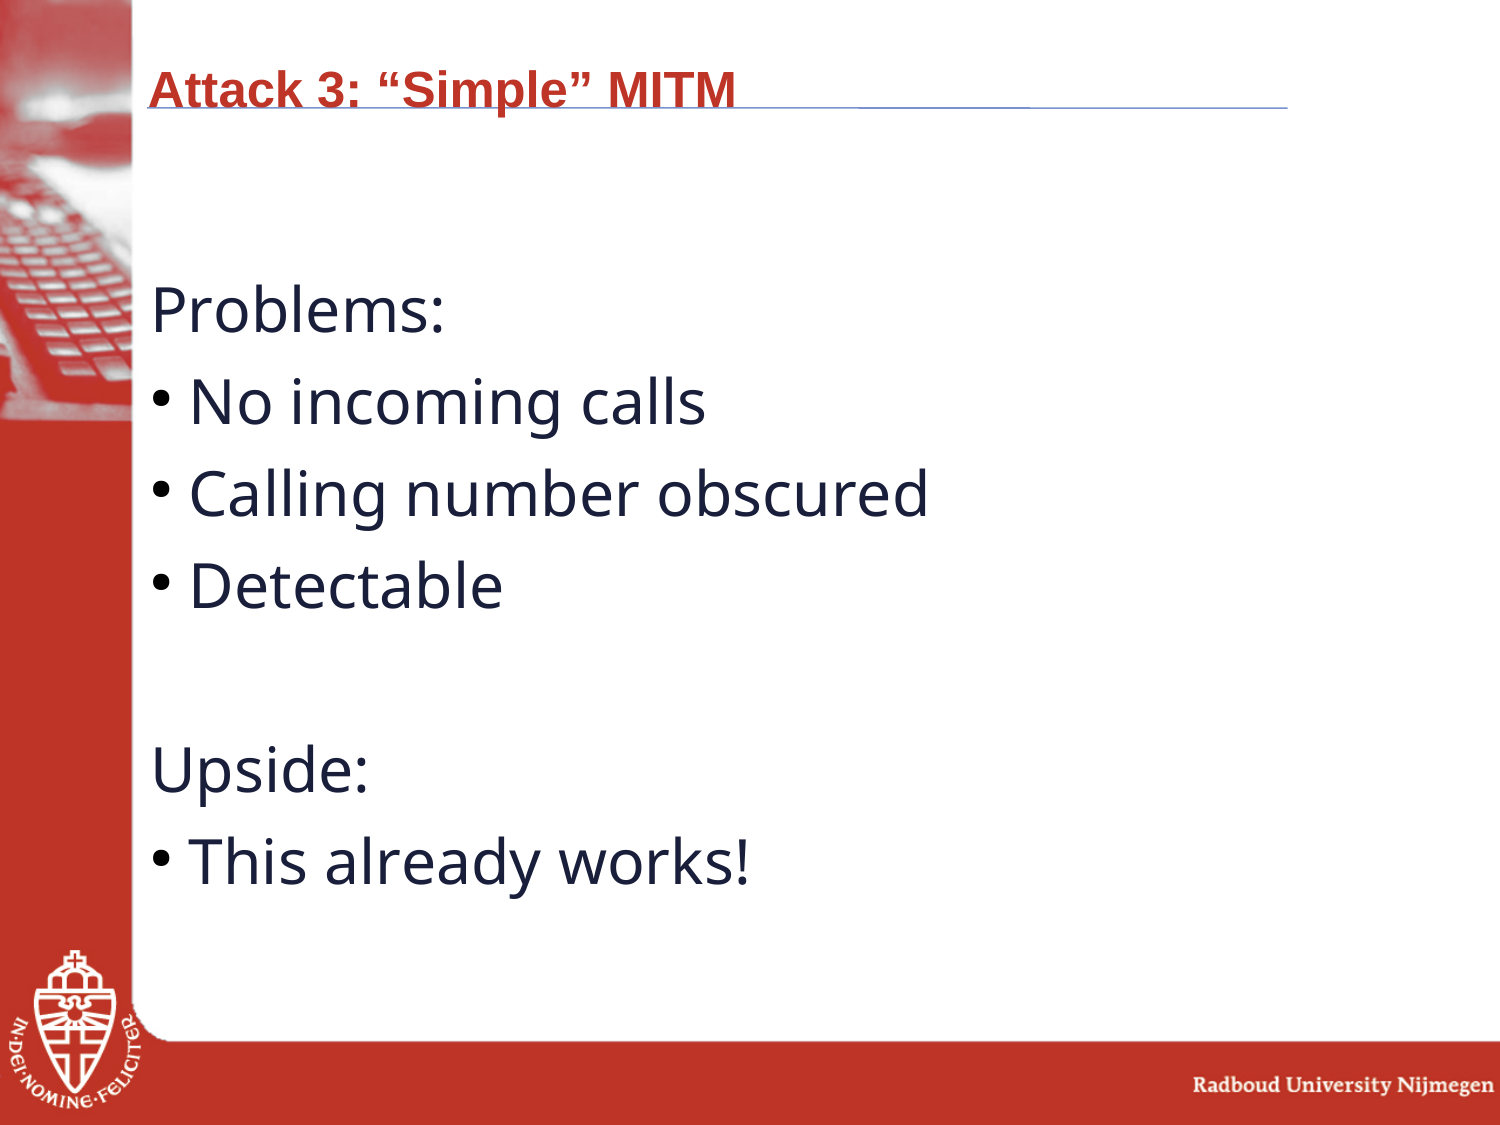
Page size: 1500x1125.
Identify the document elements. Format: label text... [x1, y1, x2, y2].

picture [0, 0, 1500, 1125]
title Attack 3: “Simple” MITM [147, 0, 1491, 122]
list Problems: No incoming calls Calling number obscured Detectable Upside: This already works! [150, 262, 1500, 1125]
